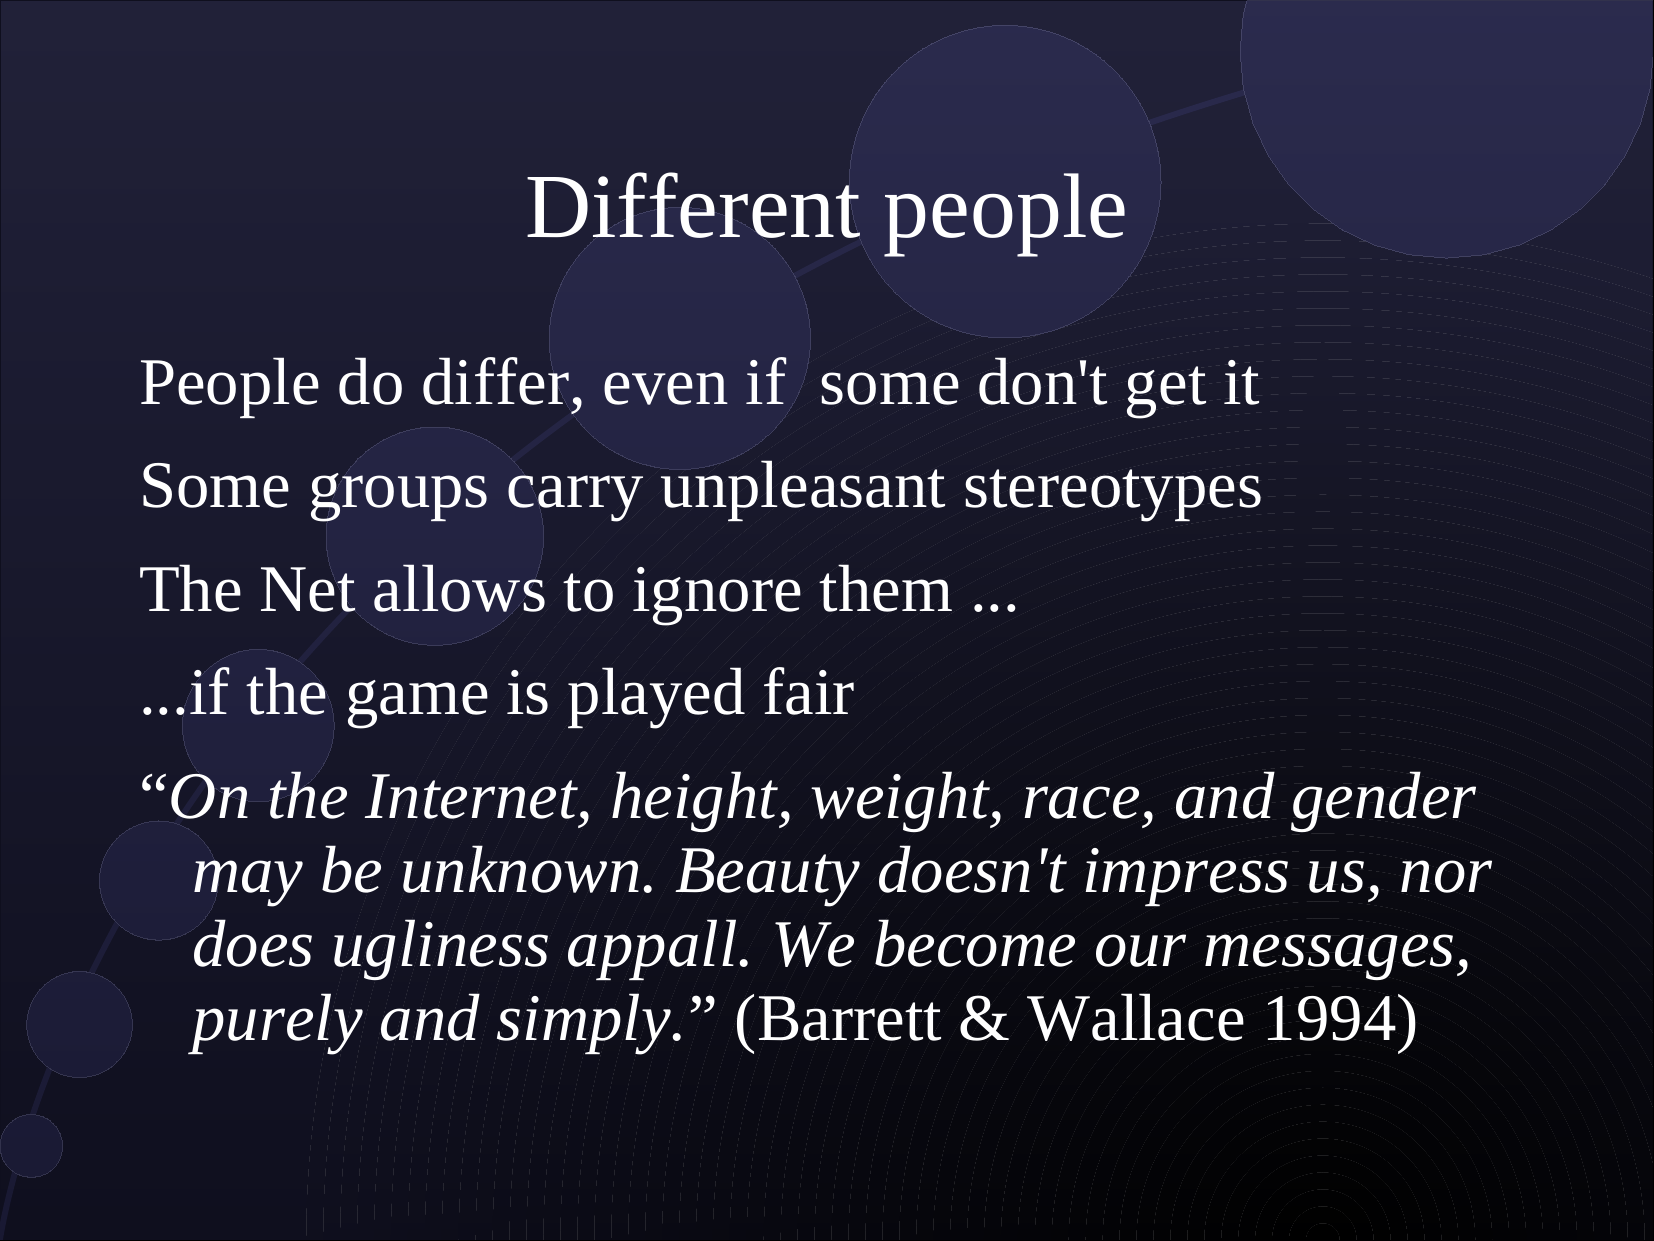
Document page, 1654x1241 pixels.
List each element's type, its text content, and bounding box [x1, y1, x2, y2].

list People do differ, even if some don't get it Some groups carry unpleasant stereotypes The Net allows to ignore them ... ...if the game is played fair “On the Internet, height, weight, race, and gender may be unknown. Beauty doesn't impress us, nor does ugliness appall. We become our messages, purely and simply.” (Barrett & Wallace 1994) [121, 344, 1534, 1127]
title Different people [121, 102, 1534, 311]
